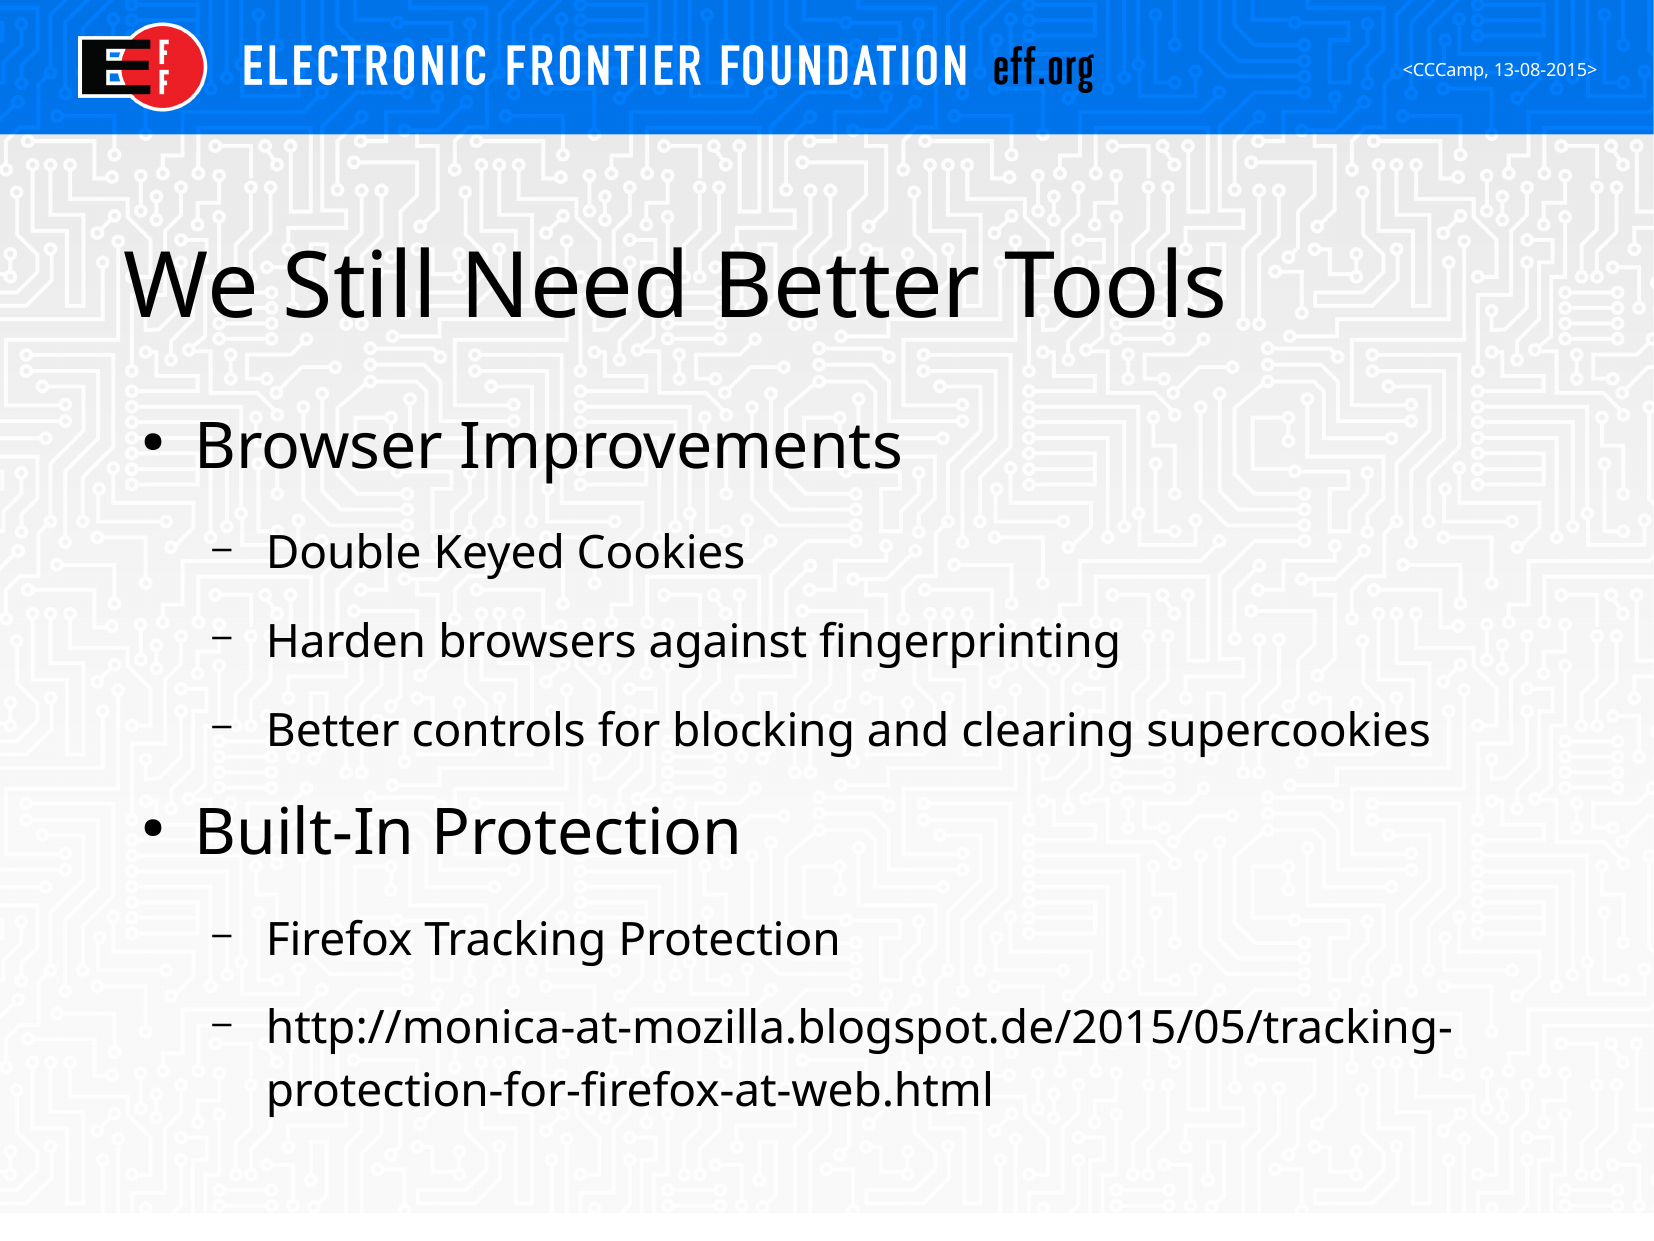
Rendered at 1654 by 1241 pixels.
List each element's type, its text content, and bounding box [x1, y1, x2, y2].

picture [0, 0, 1654, 1213]
list Browser Improvements Double Keyed Cookies Harden browsers against fingerprinting Better controls for blocking and clearing supercookies Built-In Protection Firefox Tracking Protection http://monica-at-mozilla.blogspot.de/2015/05/tracking-protection-for-firefox-at-web.html [124, 399, 1530, 1144]
title We Still Need Better Tools [124, 179, 1530, 386]
